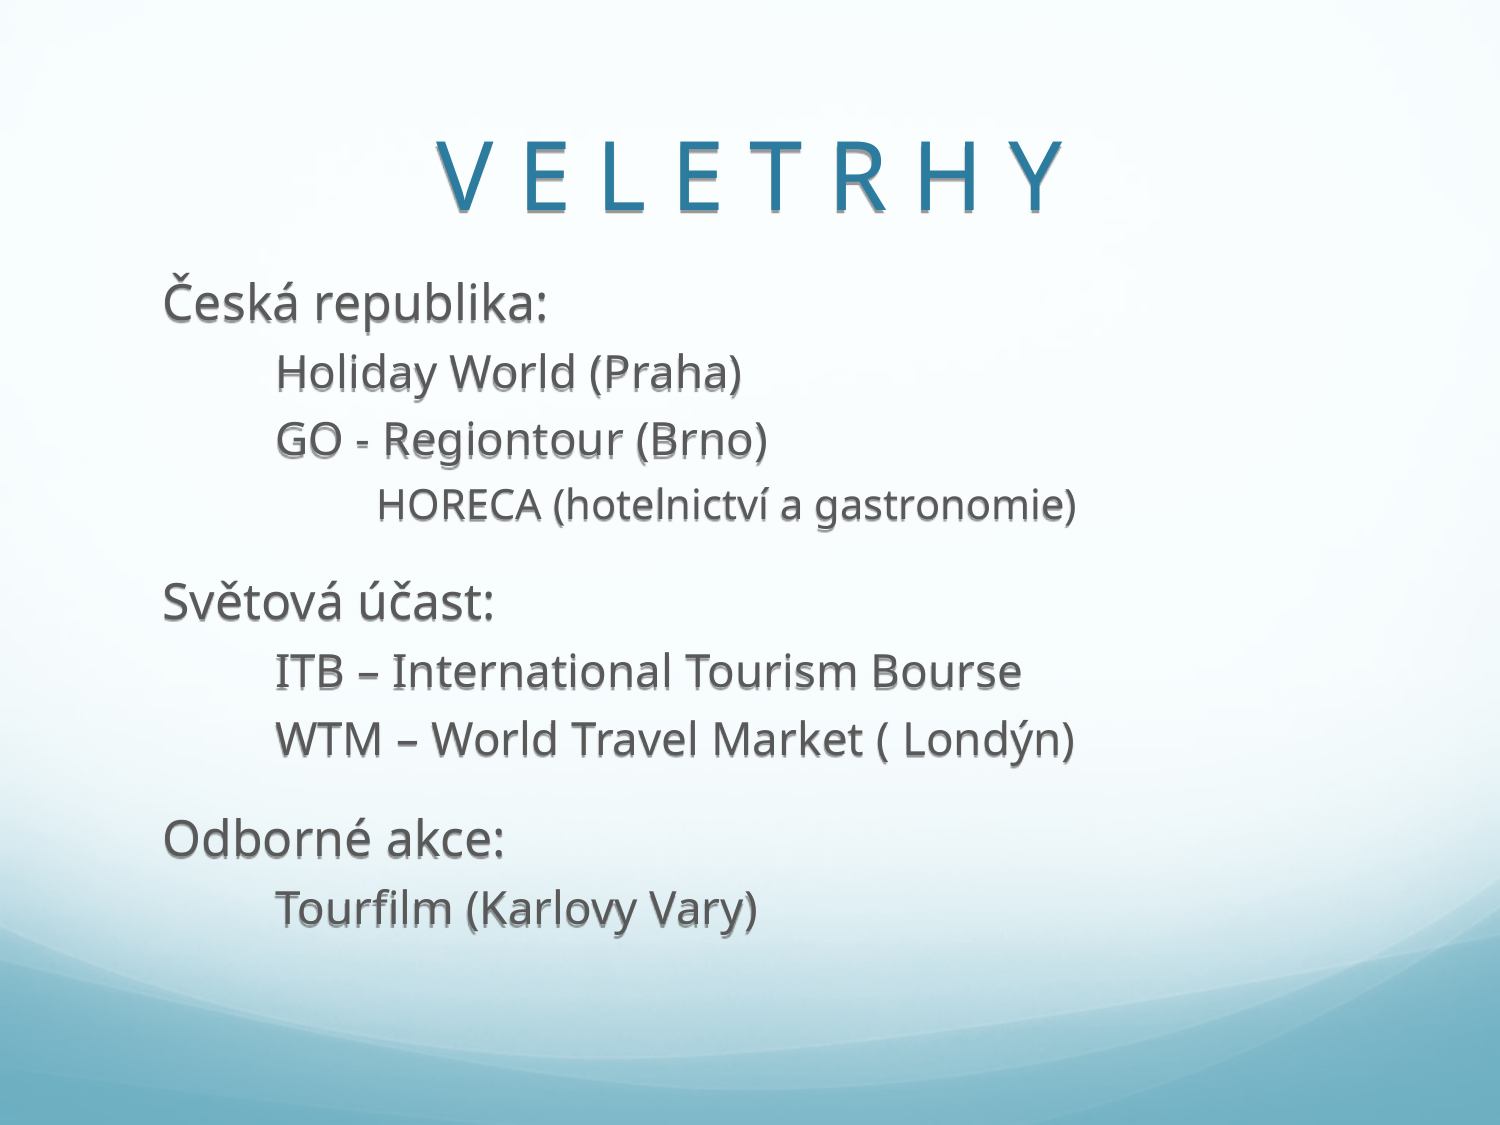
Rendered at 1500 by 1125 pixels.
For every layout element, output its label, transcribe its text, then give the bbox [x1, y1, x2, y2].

list Česká republika: Holiday World (Praha) GO - Regiontour (Brno) HORECA (hotelnictví a gastronomie) Světová účast: ITB – International Tourism Bourse WTM – World Travel Market ( Londýn) Odborné akce: Tourfilm (Karlovy Vary) [90, 262, 1410, 976]
picture [0, 0, 1500, 1125]
title V E L E T R H Y [90, 17, 1410, 237]
